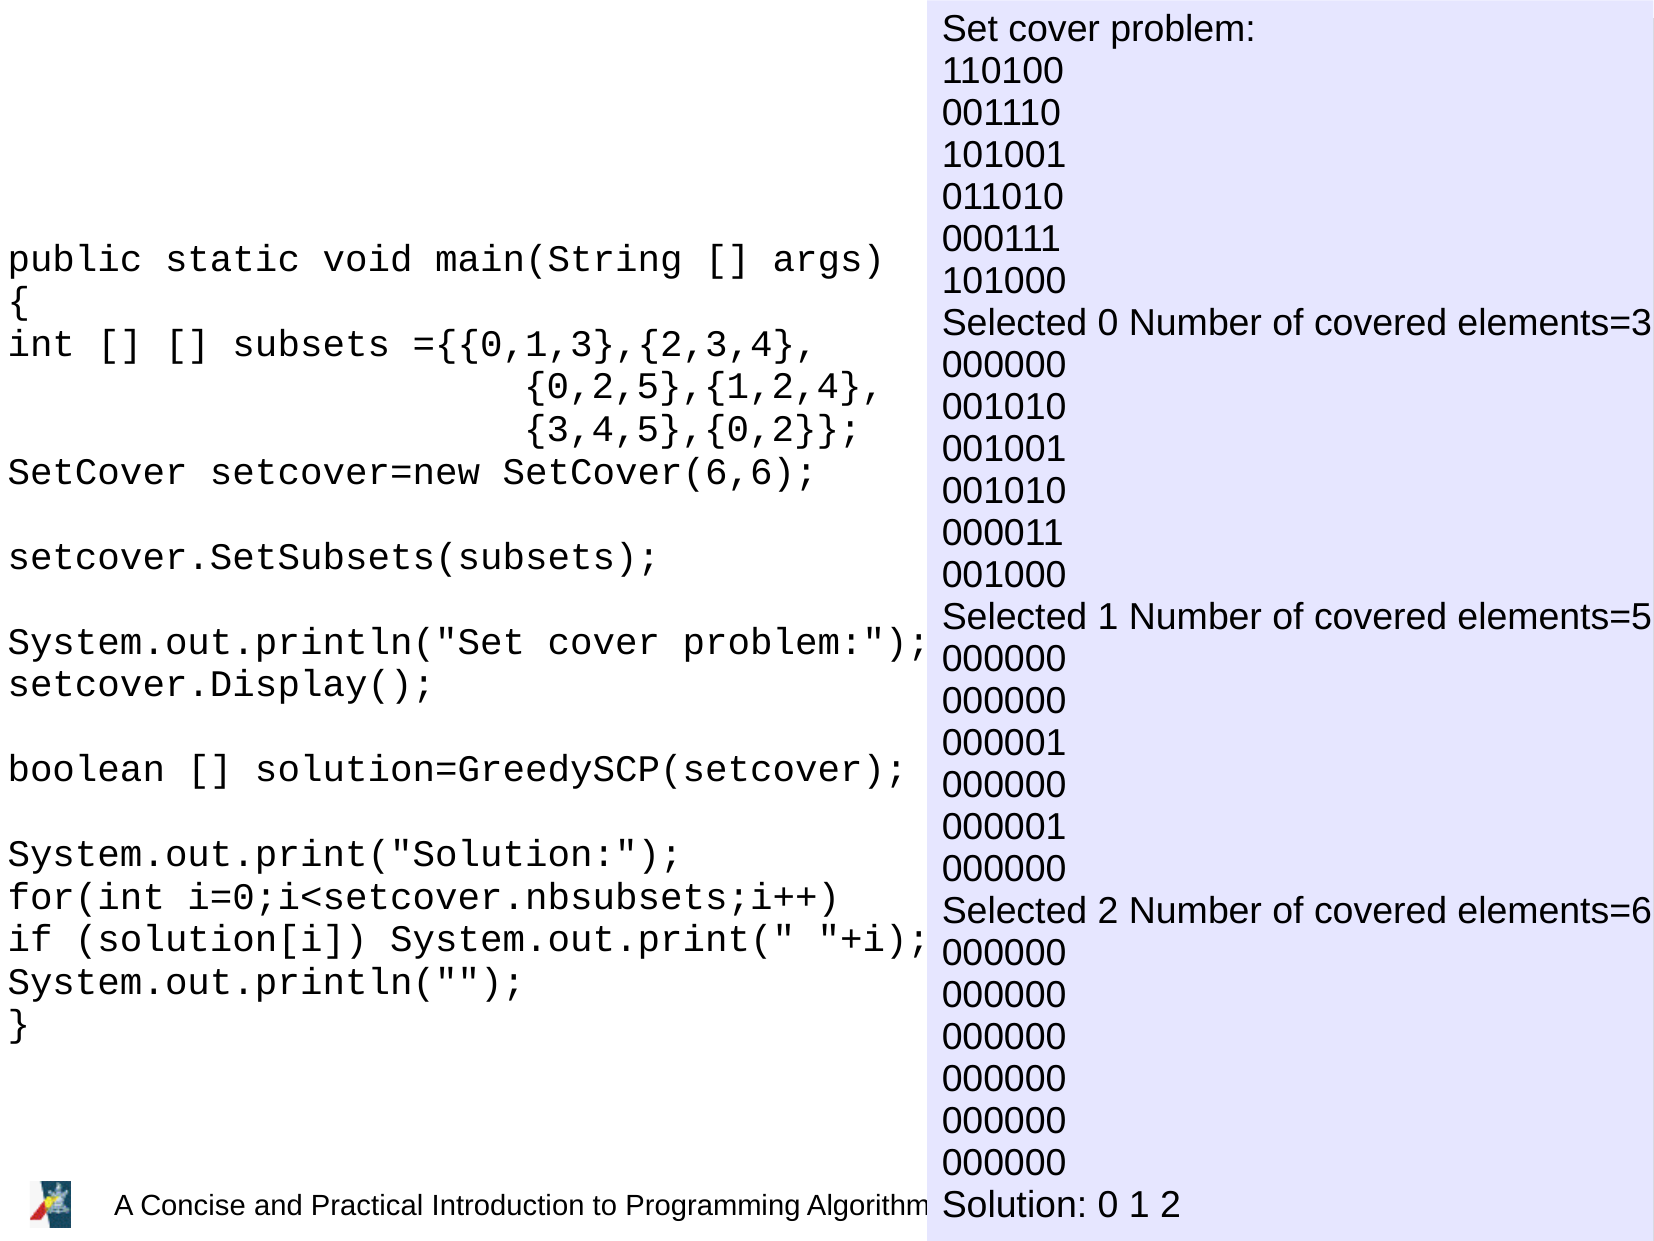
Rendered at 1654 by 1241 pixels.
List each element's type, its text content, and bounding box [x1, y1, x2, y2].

picture [29, 1181, 71, 1228]
text_box public static void main(String [] args) { int [] [] subsets ={{0,1,3},{2,3,4}, {0,2,5},{1,2,4}, {3,4,5},{0,2}}; SetCover setcover=new SetCover(6,6); setcover.SetSubsets(subsets); System.out.println("Set cover problem:"); setcover.Display(); boolean [] solution=GreedySCP(setcover); System.out.print("Solution:"); for(int i=0;i<setcover.nbsubsets;i++) if (solution[i]) System.out.print(" "+i); System.out.println(""); } [0, 232, 927, 1004]
text_box Set cover problem: 110100 001110 101001 011010 000111 101000 Selected 0 Number of covered elements=3 000000 001010 001001 001010 000011 001000 Selected 1 Number of covered elements=5 000000 000000 000001 000000 000001 000000 Selected 2 Number of covered elements=6 000000 000000 000000 000000 000000 000000 Solution: 0 1 2 [927, 0, 1654, 1241]
